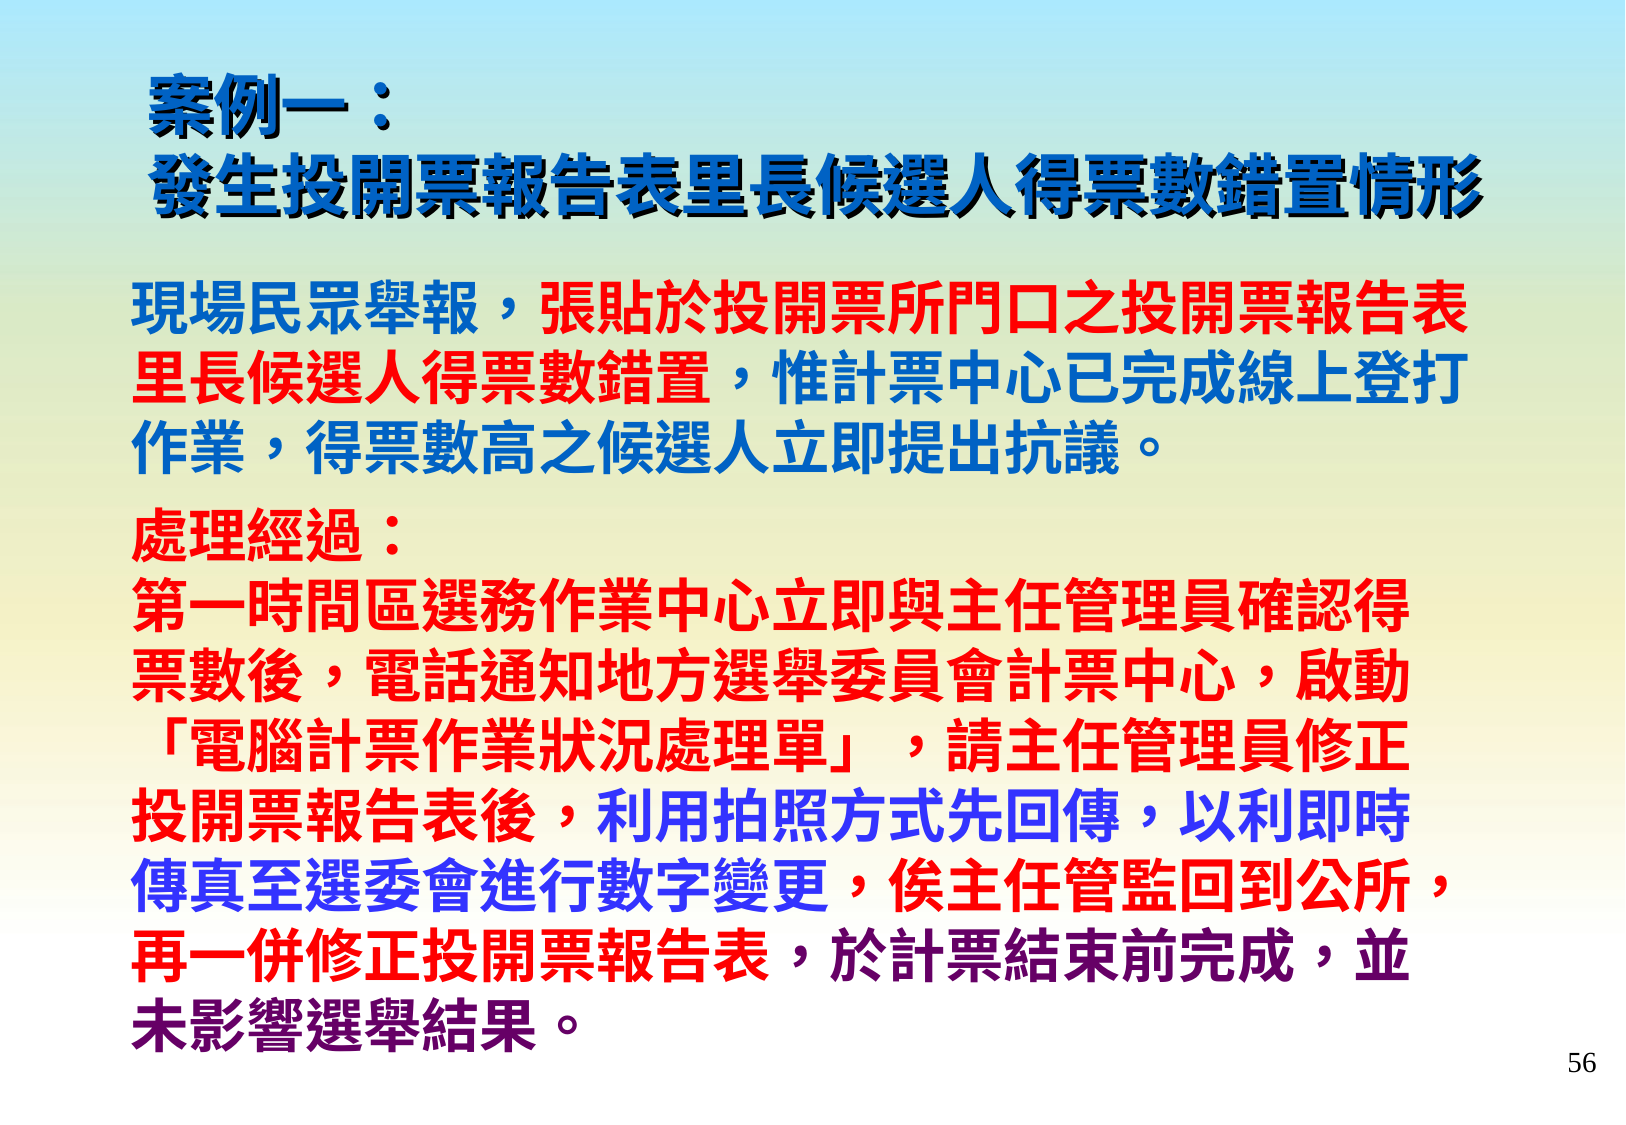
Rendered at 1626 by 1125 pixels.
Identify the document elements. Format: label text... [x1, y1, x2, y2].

text_box 56 [1273, 1035, 1612, 1111]
text_box 案例一： 發生投開票報告表里長候選人得票數錯置情形 [132, 55, 1566, 231]
text_box 現場民眾舉報，張貼於投開票所門口之投開票報告表里長候選人得票數錯置，惟計票中心已完成線上登打作業，得票數高之候選人立即提出抗議。 [115, 263, 1498, 489]
text_box 處理經過： 第一時間區選務作業中心立即與主任管理員確認得票數後，電話通知地方選舉委員會計票中心，啟動「電腦計票作業狀況處理單」，請主任管理員修正投開票報告表後，利用拍照方式先回傳，以利即時傳真至選委會進行數字變更，俟主任管監回到公所，再一併修正投開票報告表，於計票結束前完成，並未影響選舉結果。 [115, 491, 1465, 1067]
picture [0, 0, 1626, 1125]
